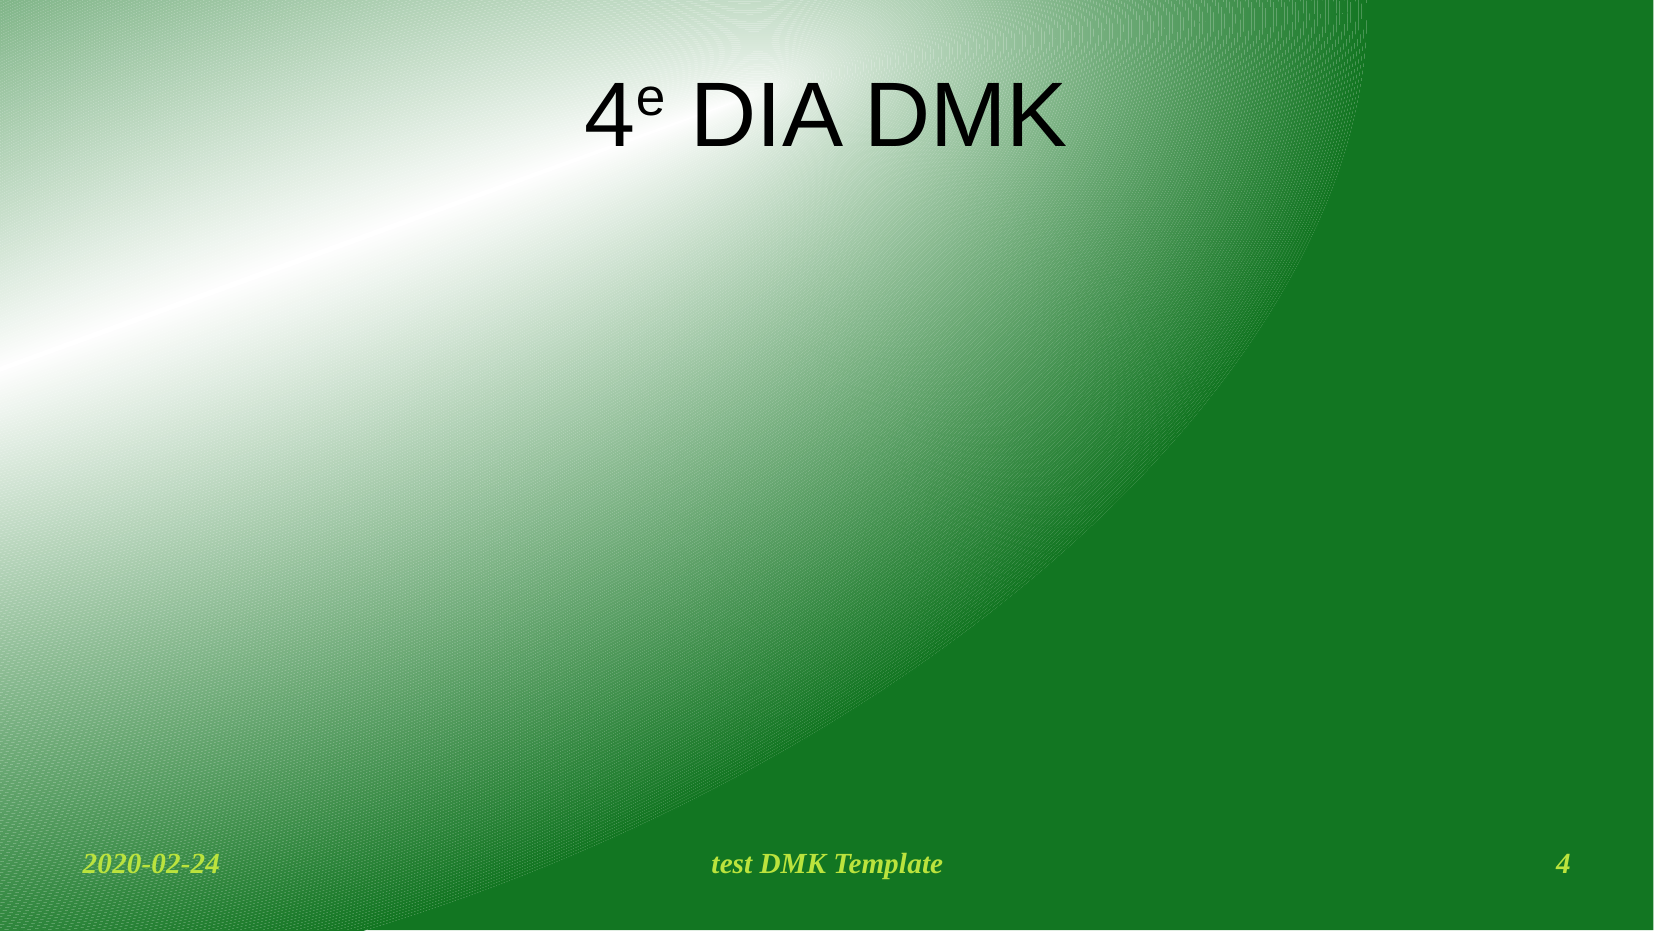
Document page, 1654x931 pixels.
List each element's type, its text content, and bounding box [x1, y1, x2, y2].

title 4e DIA DMK [82, 37, 1571, 193]
